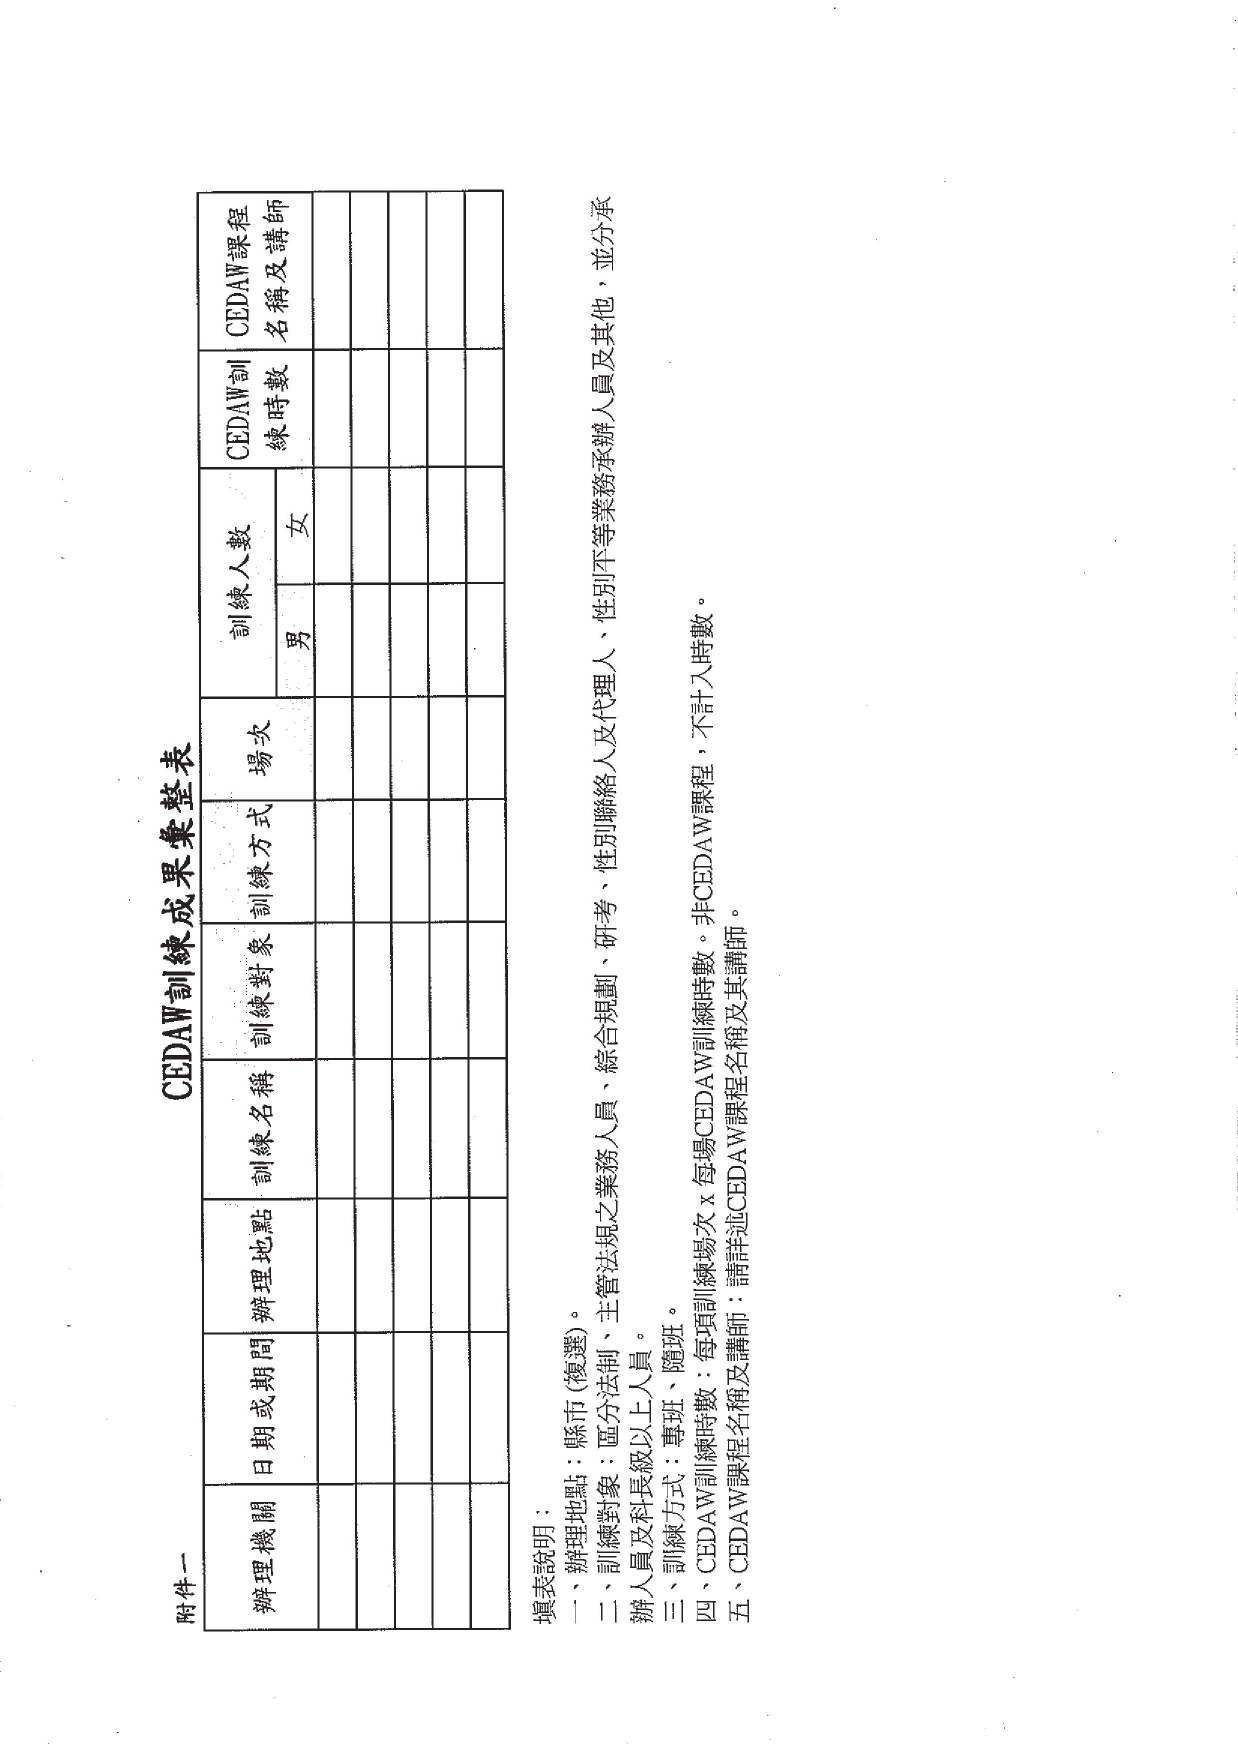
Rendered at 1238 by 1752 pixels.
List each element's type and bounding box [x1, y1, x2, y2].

text_box [0, 0, 1238, 1751]
